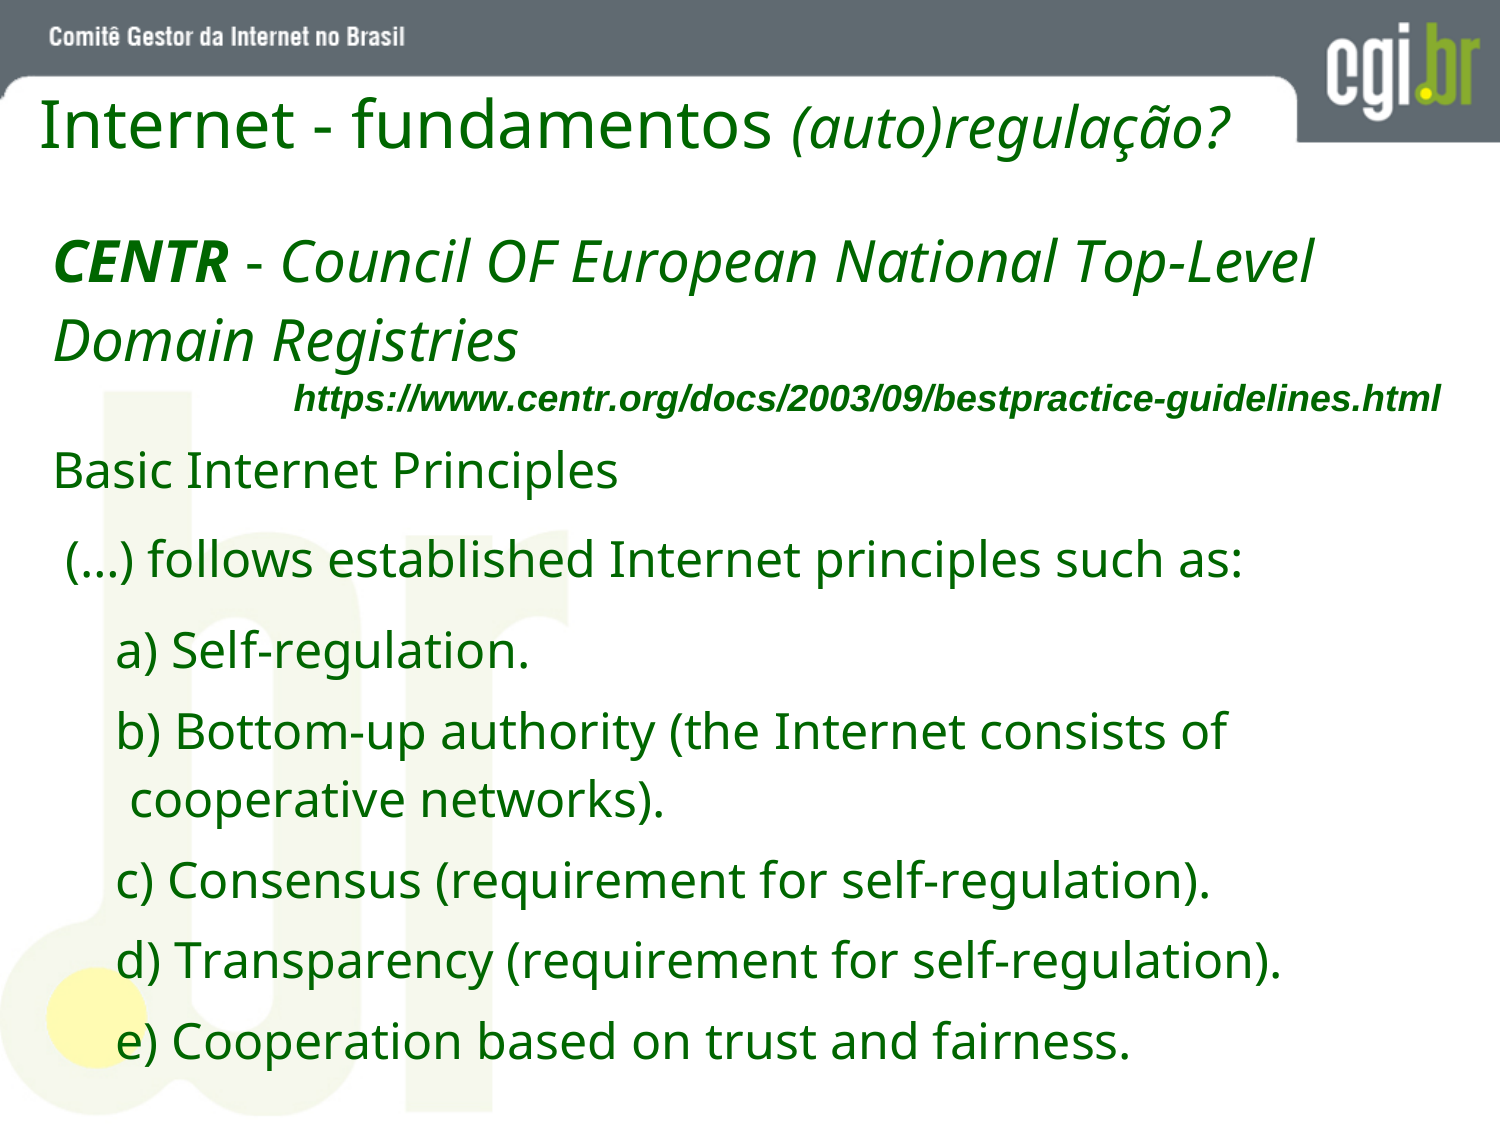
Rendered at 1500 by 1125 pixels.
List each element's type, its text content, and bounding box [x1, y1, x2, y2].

list CENTR - Council OF European National Top-Level Domain Registries https://www.centr.org/docs/2003/09/bestpractice-guidelines.html Basic Internet Principles (…) follows established Internet principles such as: a) Self-regulation. b) Bottom-up authority (the Internet consists of cooperative networks). c) Consensus (requirement for self-regulation). d) Transparency (requirement for self-regulation). e) Cooperation based on trust and fairness. [37, 212, 1500, 1081]
title Internet - fundamentos (auto)regulação? [24, 74, 1375, 170]
picture [0, 0, 1500, 1125]
